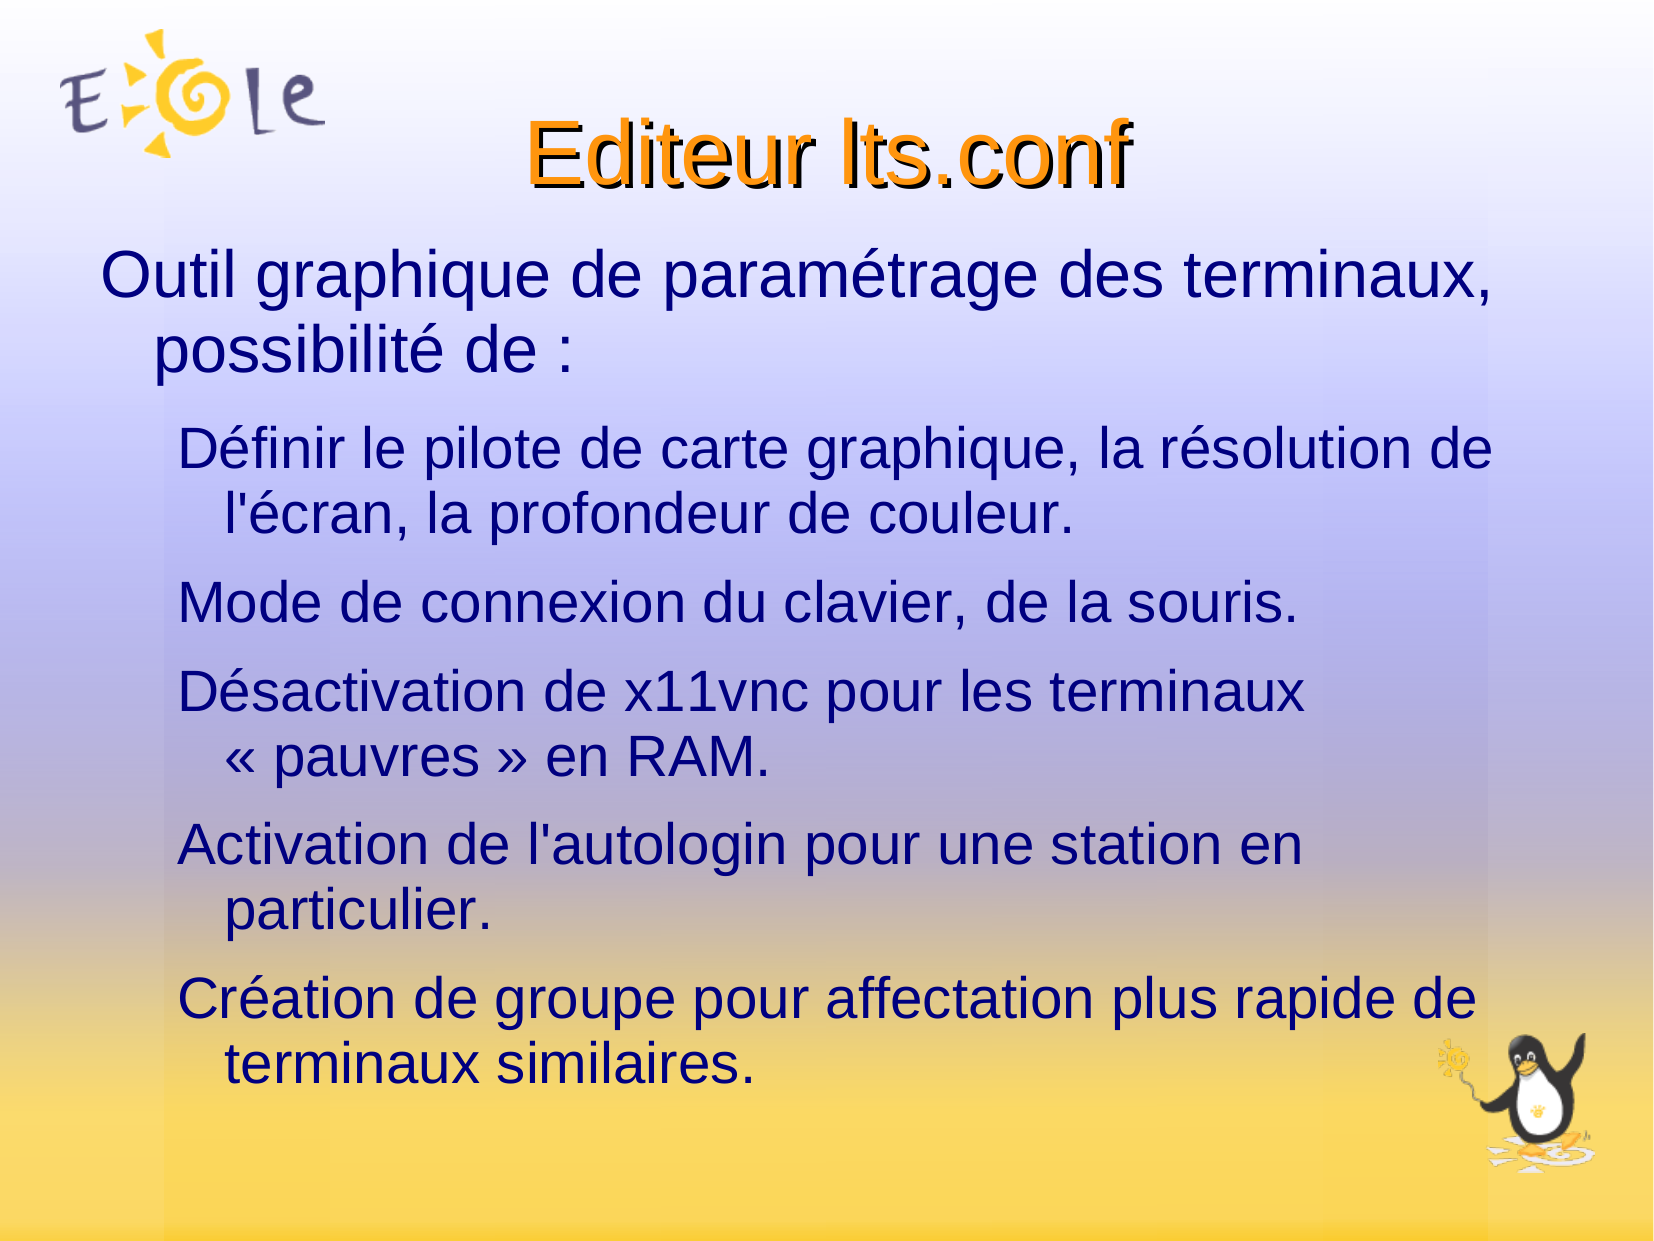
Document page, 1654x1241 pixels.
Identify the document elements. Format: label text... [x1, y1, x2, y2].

list Outil graphique de paramétrage des terminaux, possibilité de : Définir le pilote de carte graphique, la résolution de l'écran, la profondeur de couleur. Mode de connexion du clavier, de la souris. Désactivation de x11vnc pour les terminaux « pauvres » en RAM. Activation de l'autologin pour une station en particulier. Création de groupe pour affectation plus rapide de terminaux similaires. [82, 237, 1571, 1118]
title Editeur lts.conf [82, 56, 1571, 237]
picture [0, 0, 1654, 1241]
